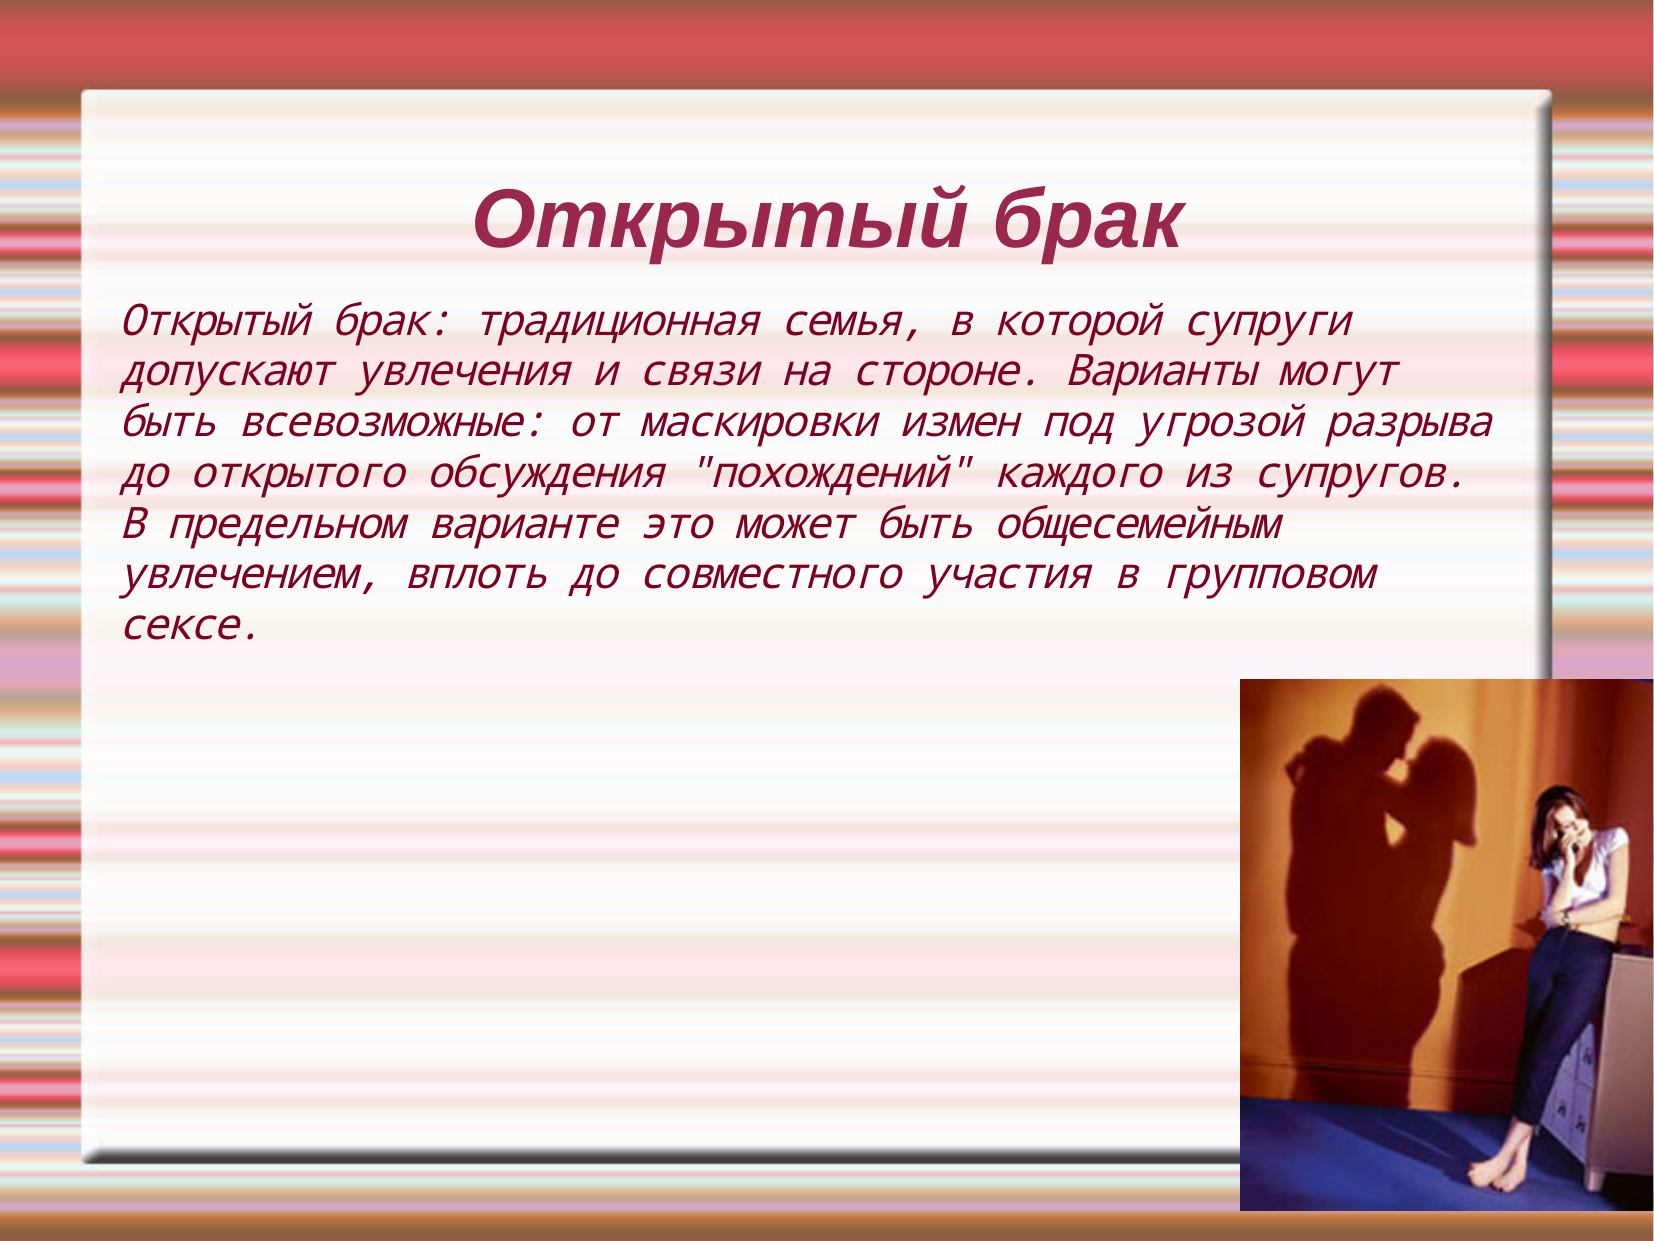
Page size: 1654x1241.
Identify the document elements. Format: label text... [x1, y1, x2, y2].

title Открытый брак [121, 114, 1534, 322]
picture [0, 0, 1654, 1241]
chart [118, 295, 1515, 1093]
